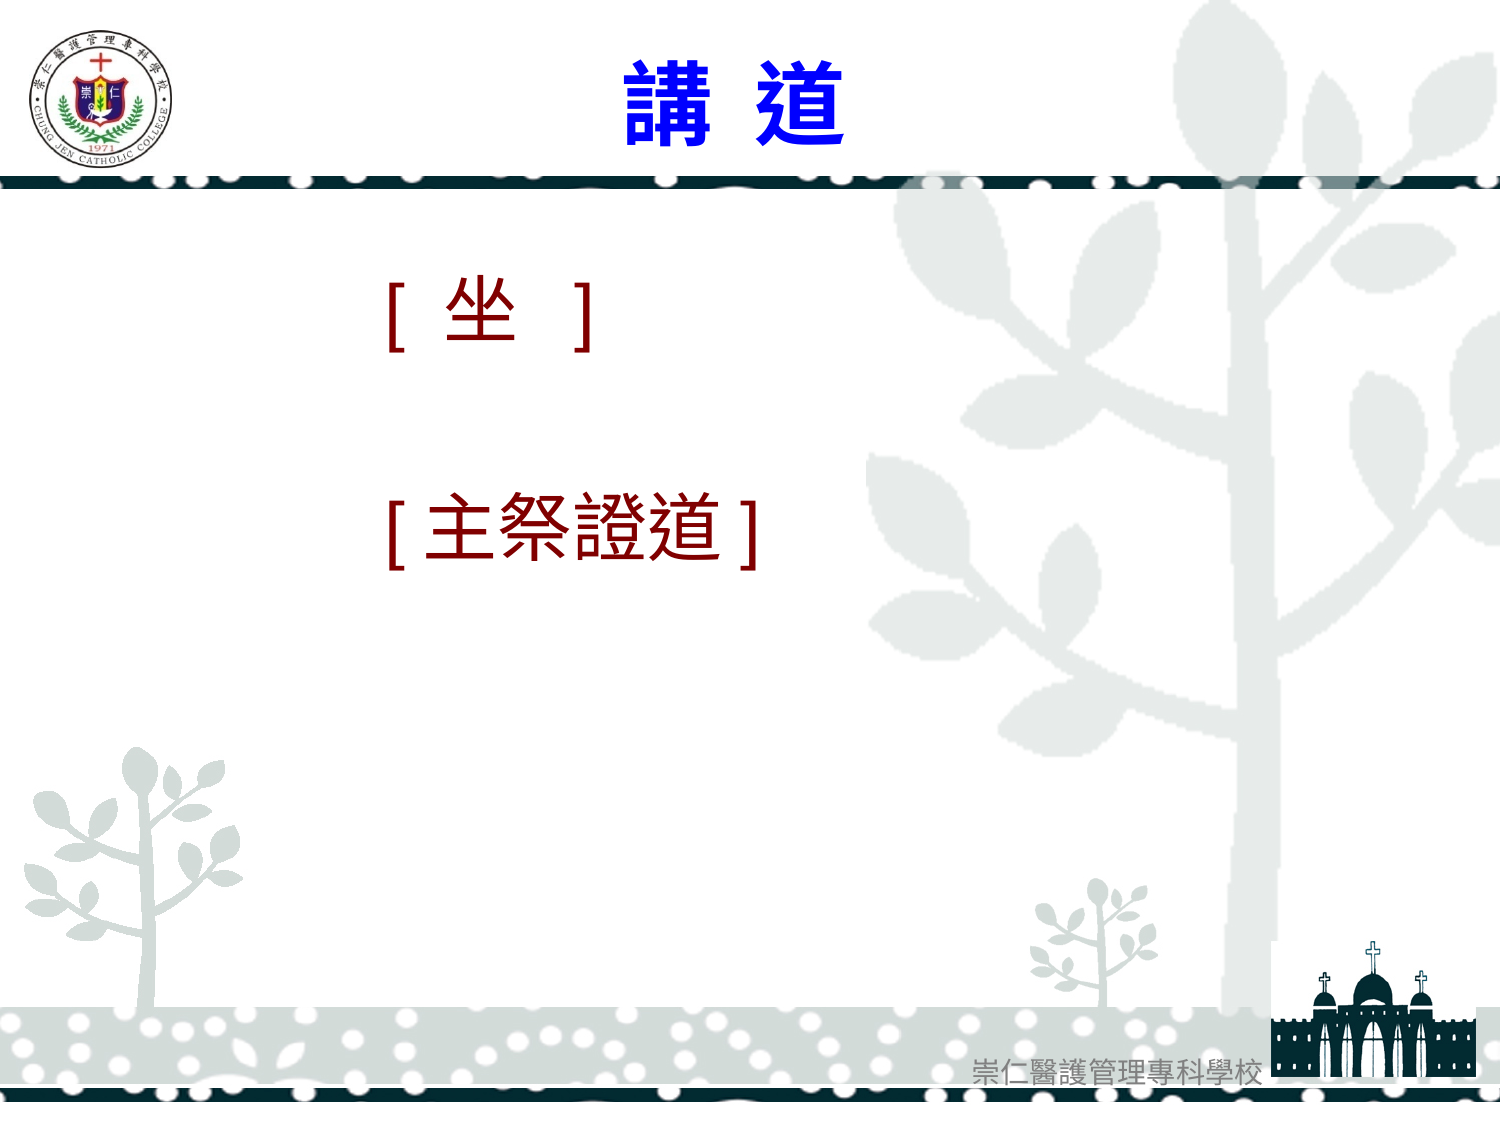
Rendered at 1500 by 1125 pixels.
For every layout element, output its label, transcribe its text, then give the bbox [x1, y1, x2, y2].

title 講 道 [150, 31, 1317, 173]
list [ 坐 ] [主祭證道] [312, 255, 1105, 998]
text_box 崇仁醫護管理專科學校 [879, 1046, 1355, 1125]
